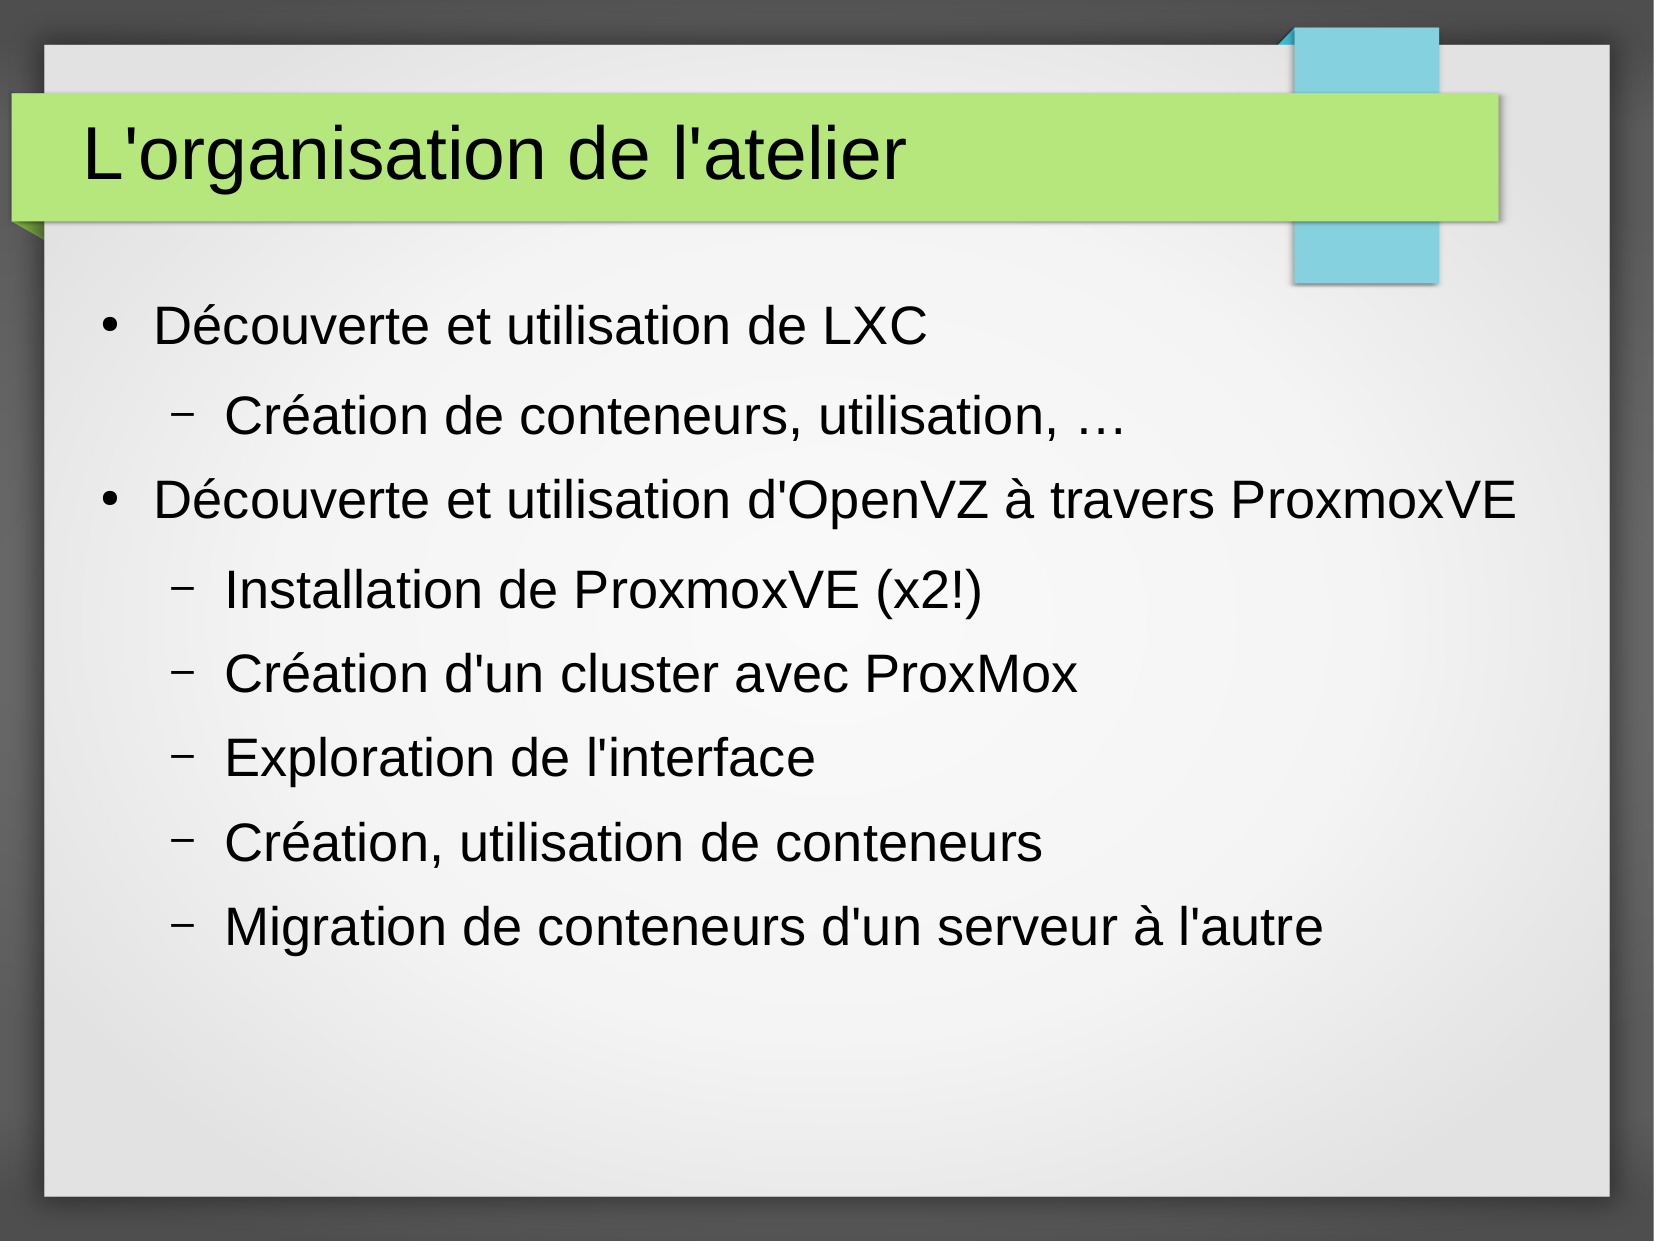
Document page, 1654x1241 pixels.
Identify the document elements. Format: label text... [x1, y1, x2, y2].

picture [0, 0, 1654, 1241]
title L'organisation de l'atelier [82, 94, 1264, 213]
list Découverte et utilisation de LXC Création de conteneurs, utilisation, … Découverte et utilisation d'OpenVZ à travers ProxmoxVE Installation de ProxmoxVE (x2!) Création d'un cluster avec ProxMox Exploration de l'interface Création, utilisation de conteneurs Migration de conteneurs d'un serveur à l'autre [82, 295, 1571, 1015]
